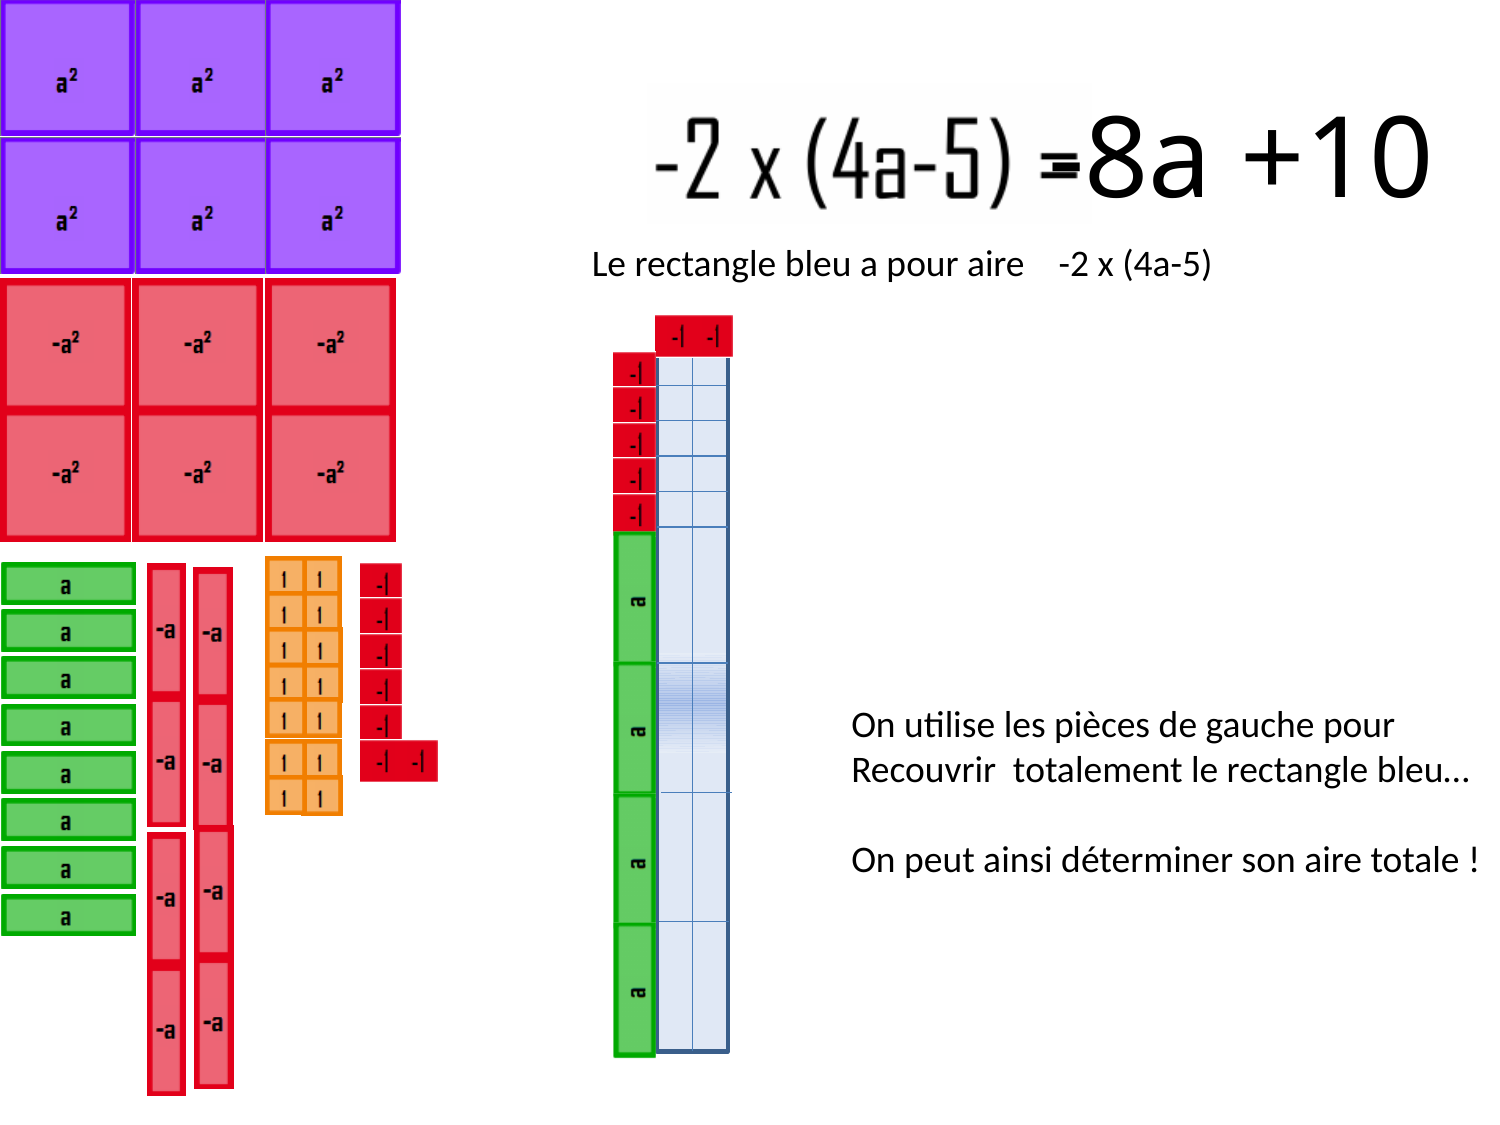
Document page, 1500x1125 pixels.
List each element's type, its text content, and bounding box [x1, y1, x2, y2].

text_box Le rectangle bleu a pour aire -2 x (4a-5) [577, 231, 1229, 292]
picture [265, 739, 343, 816]
picture [360, 562, 438, 783]
text_box [656, 386, 692, 420]
picture [631, 78, 1033, 224]
picture [0, 609, 136, 652]
picture [0, 278, 131, 542]
picture [147, 832, 186, 1096]
picture [147, 563, 186, 827]
text_box [656, 358, 692, 385]
picture [0, 704, 136, 747]
picture [193, 567, 234, 1089]
text_box [656, 421, 692, 455]
text_box [693, 528, 728, 662]
picture [613, 314, 733, 922]
picture [132, 278, 263, 542]
text_box -8a +10 [1033, 78, 1449, 228]
text_box [693, 793, 728, 921]
picture [613, 923, 656, 1059]
text_box [693, 664, 728, 792]
text_box [656, 457, 728, 1052]
text_box On utilise les pièces de gauche pour Recouvrir totalement le rectangle bleu… On peut ainsi déterminer son aire totale ! [836, 692, 1497, 888]
picture [0, 137, 401, 274]
picture [0, 798, 136, 841]
picture [0, 0, 401, 136]
picture [0, 846, 136, 889]
picture [265, 556, 343, 738]
picture [265, 278, 396, 542]
picture [0, 562, 136, 605]
text_box [693, 358, 728, 491]
picture [0, 751, 136, 794]
picture [0, 656, 136, 699]
text_box [693, 492, 728, 526]
picture [0, 894, 136, 936]
